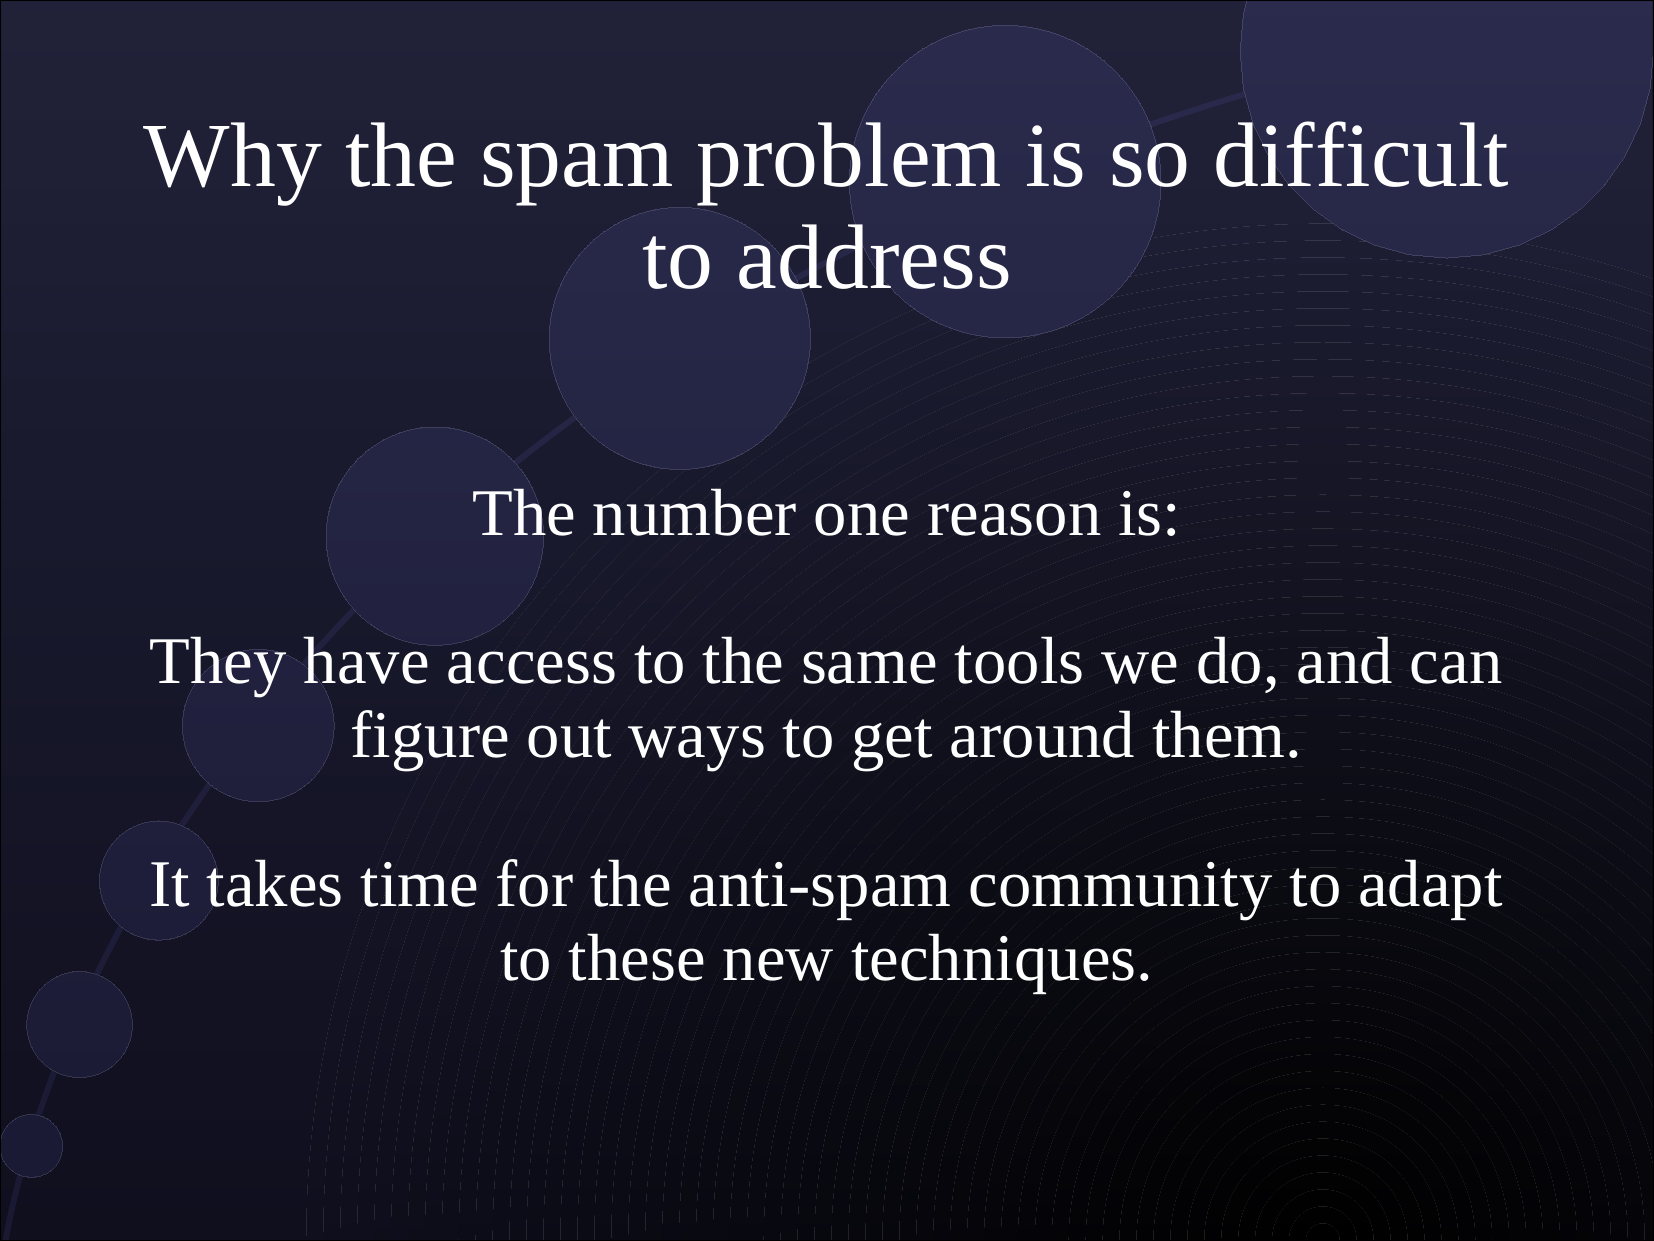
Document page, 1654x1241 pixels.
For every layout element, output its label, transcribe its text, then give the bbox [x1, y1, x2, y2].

subtitle The number one reason is: They have access to the same tools we do, and can figure out ways to get around them. It takes time for the anti-spam community to adapt to these new techniques. [121, 344, 1534, 1127]
title Why the spam problem is so difficult to address [121, 95, 1534, 318]
